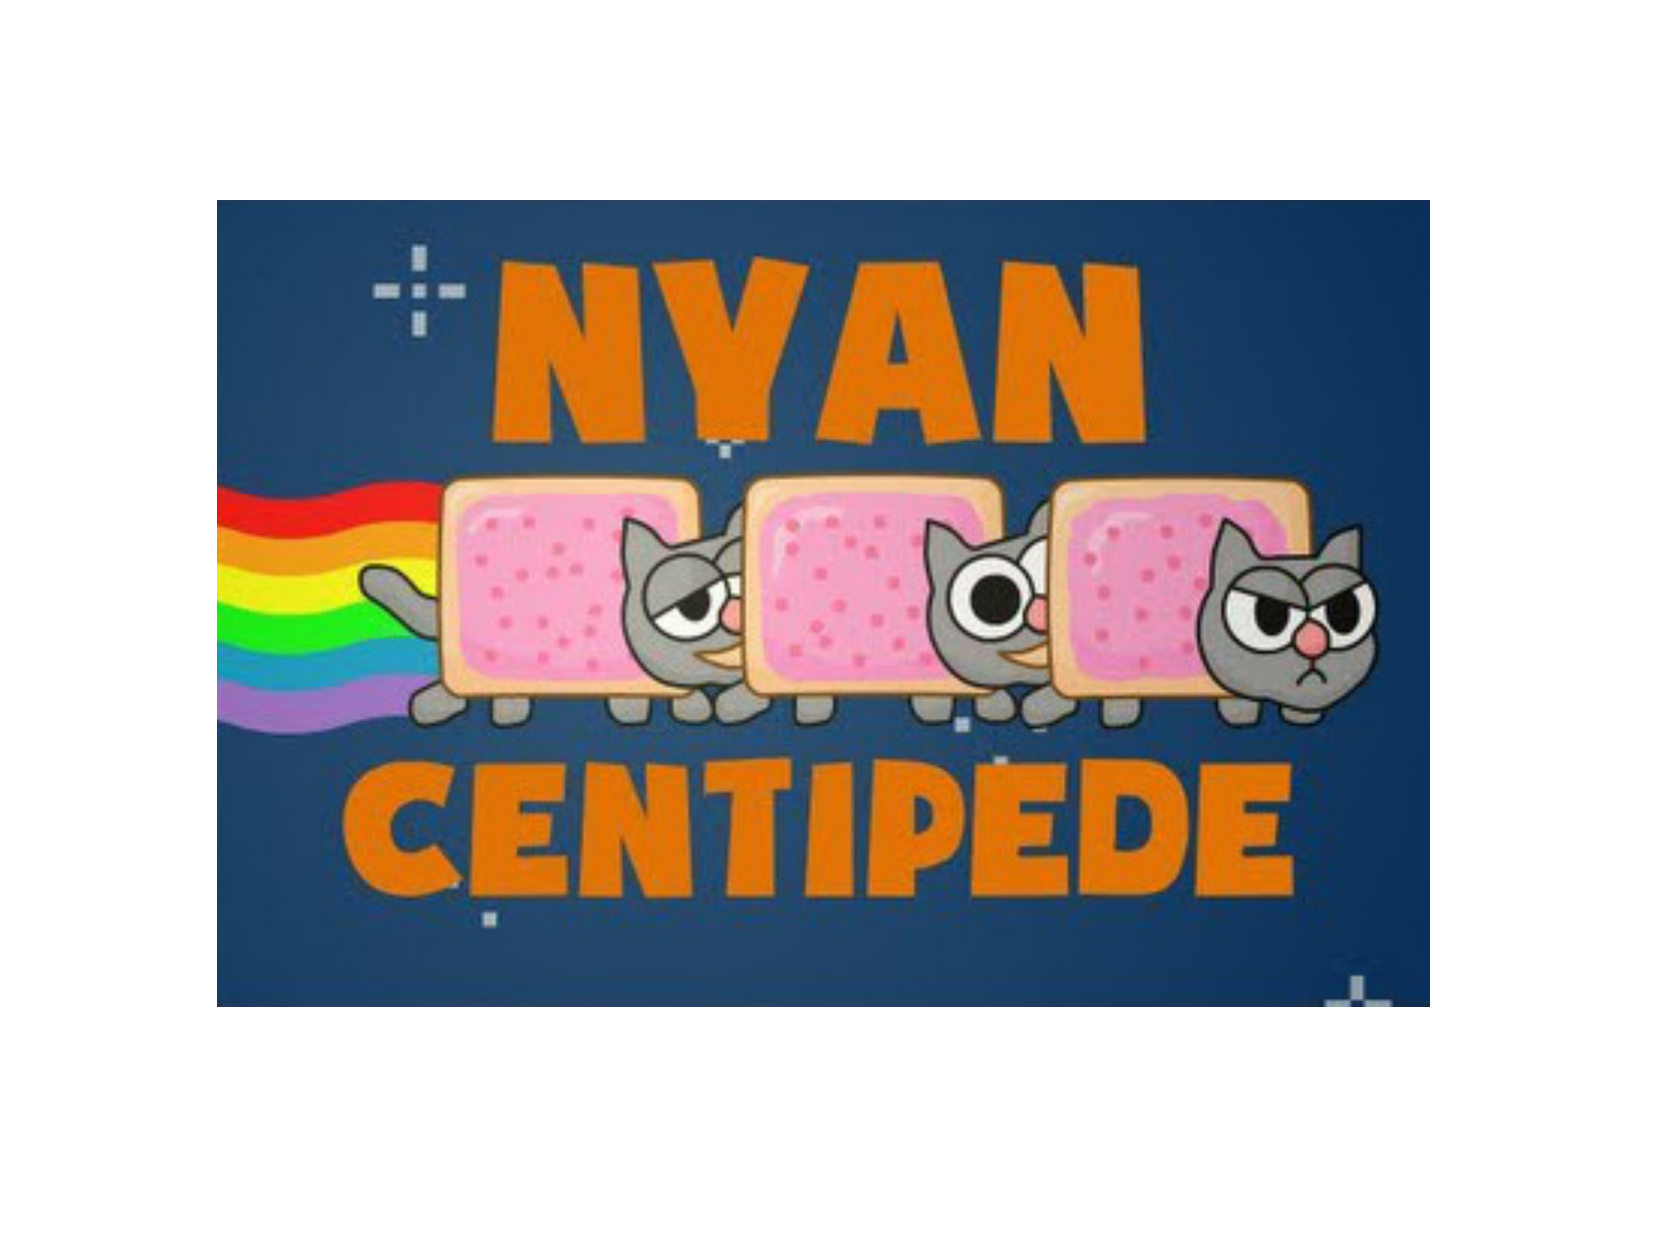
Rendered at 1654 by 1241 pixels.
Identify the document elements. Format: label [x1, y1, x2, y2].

picture [217, 200, 1430, 1007]
